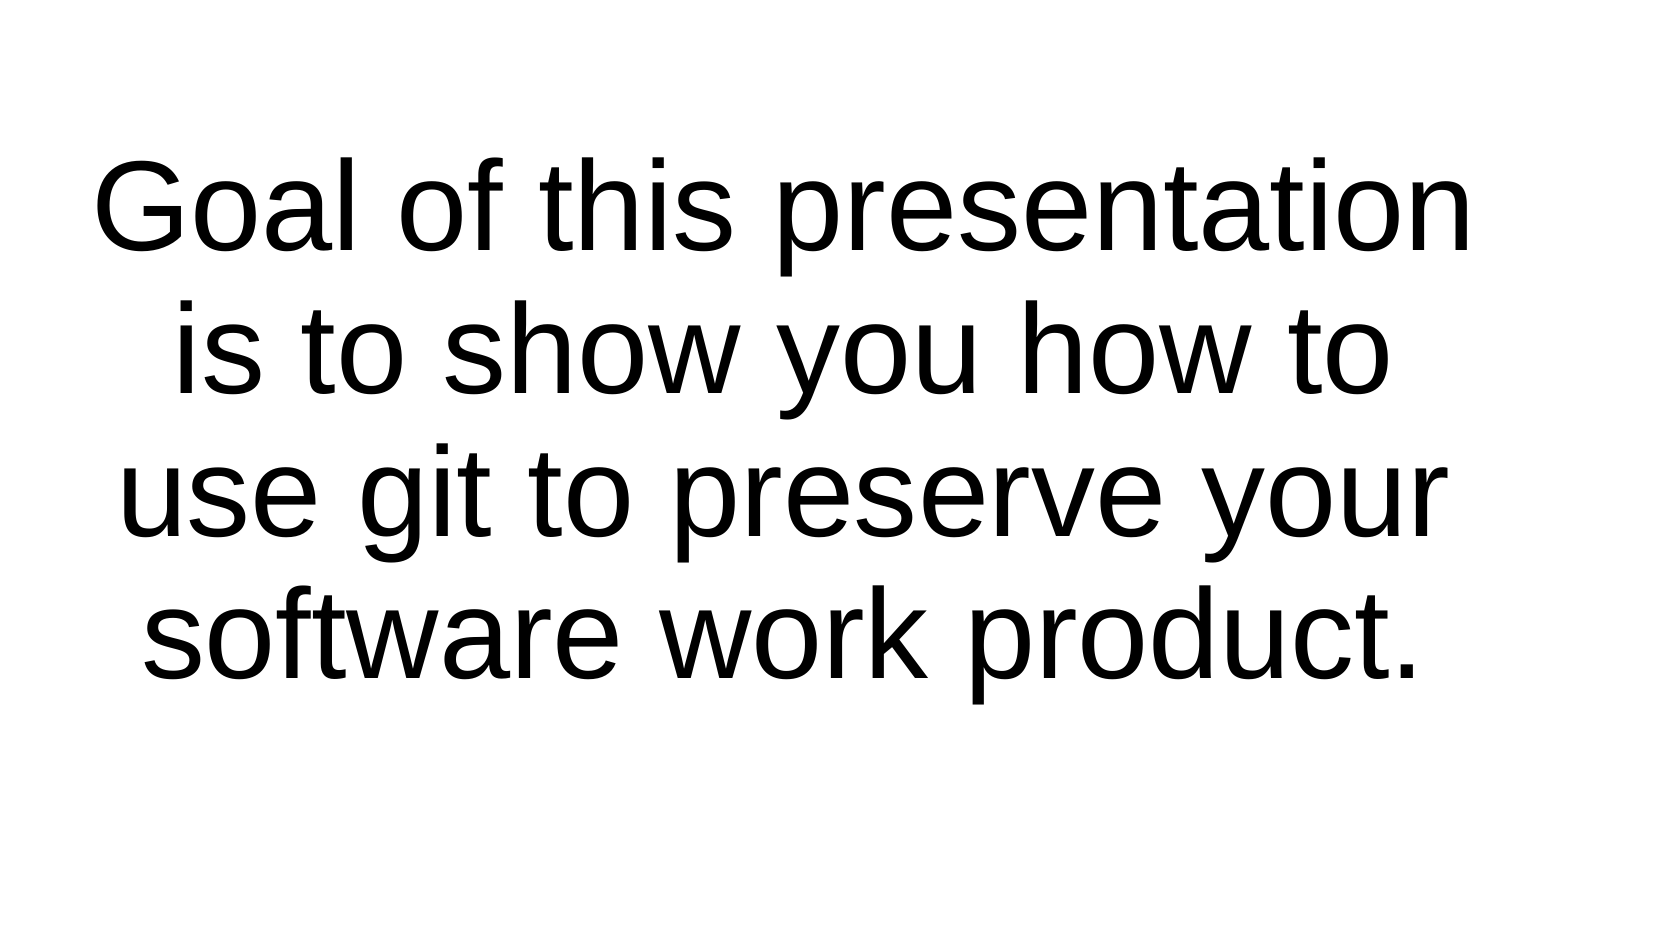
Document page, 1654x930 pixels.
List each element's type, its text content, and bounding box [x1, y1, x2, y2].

list Goal of this presentation is to show you how to use git to preserve your software work product. [82, 134, 1485, 758]
